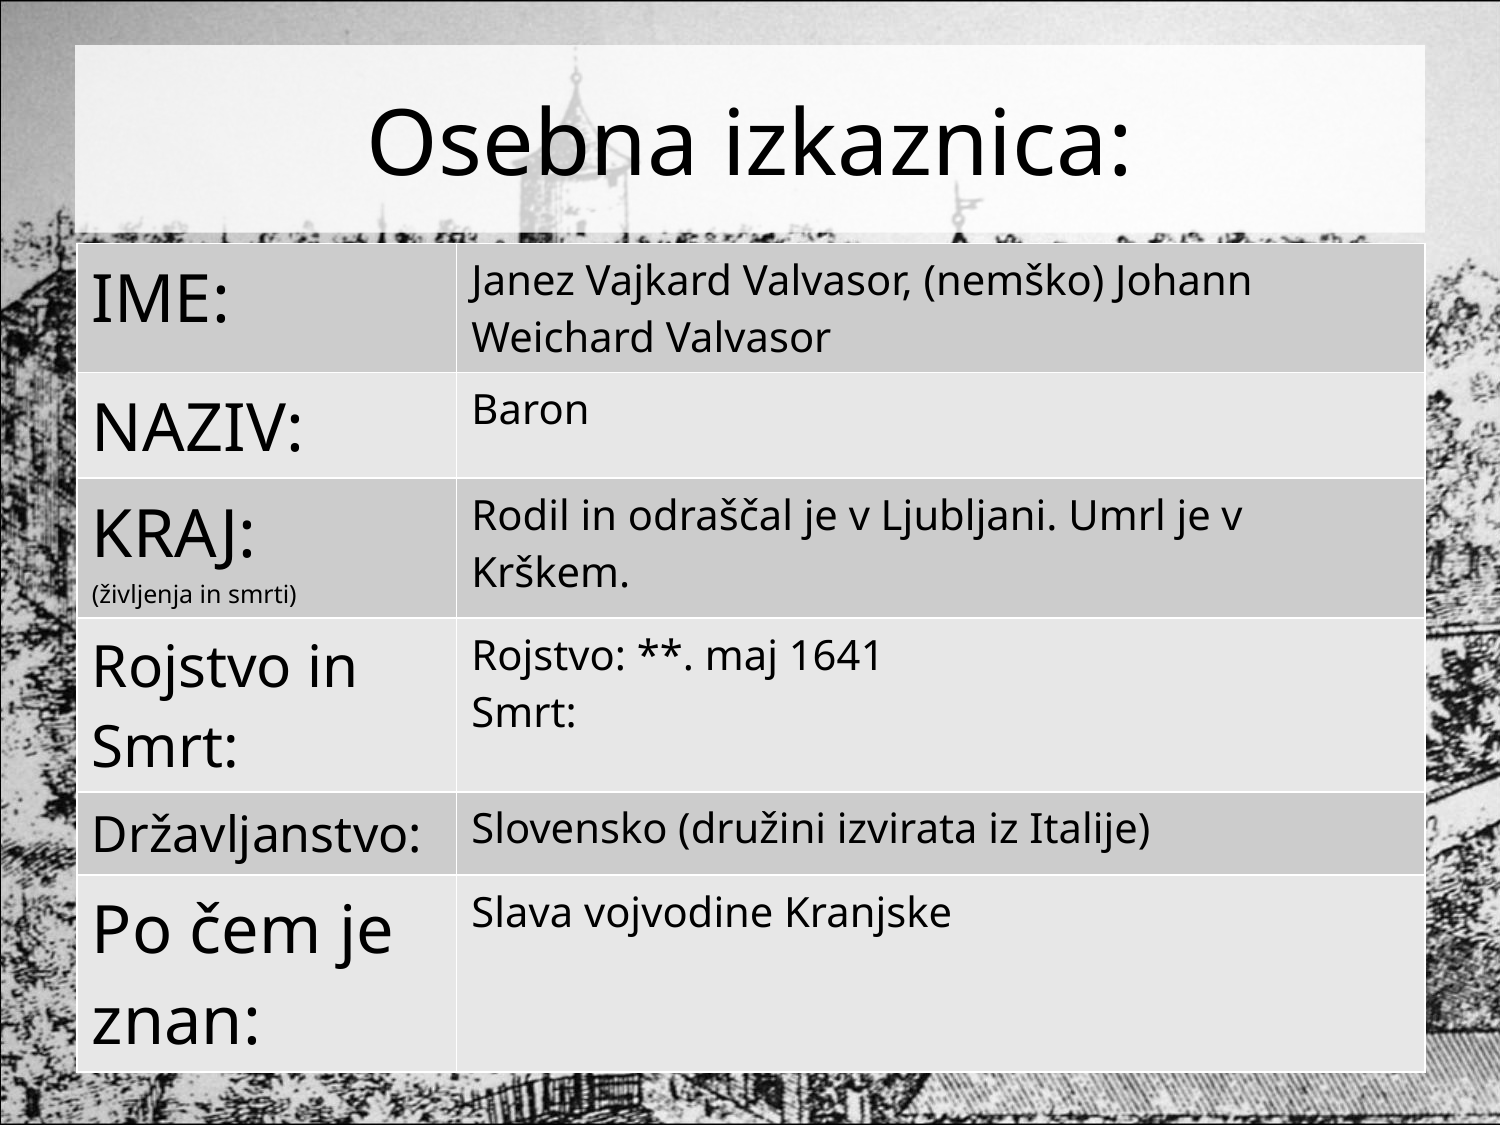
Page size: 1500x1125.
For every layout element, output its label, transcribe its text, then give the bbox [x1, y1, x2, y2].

table_cell Slovensko (družini izvirata iz Italije) [457, 793, 1424, 874]
table_header IME: [78, 244, 456, 372]
table_cell KRAJ: (življenja in smrti) [78, 479, 456, 617]
table_cell Državljanstvo: [78, 793, 456, 874]
table_cell Rojstvo: **. maj 1641 Smrt: [457, 619, 1424, 791]
title Osebna izkaznica: [75, 45, 1425, 233]
table_header Janez Vajkard Valvasor, (nemško) Johann Weichard Valvasor [457, 244, 1424, 372]
table_cell Rodil in odraščal je v Ljubljani. Umrl je v Krškem. [457, 479, 1424, 617]
table_cell Po čem je znan: [78, 876, 456, 1071]
picture [0, 0, 1500, 1125]
table_cell Slava vojvodine Kranjske [457, 876, 1424, 1071]
table_cell Baron [457, 373, 1424, 477]
table_cell NAZIV: [78, 373, 456, 477]
table_cell Rojstvo in Smrt: [78, 619, 456, 791]
